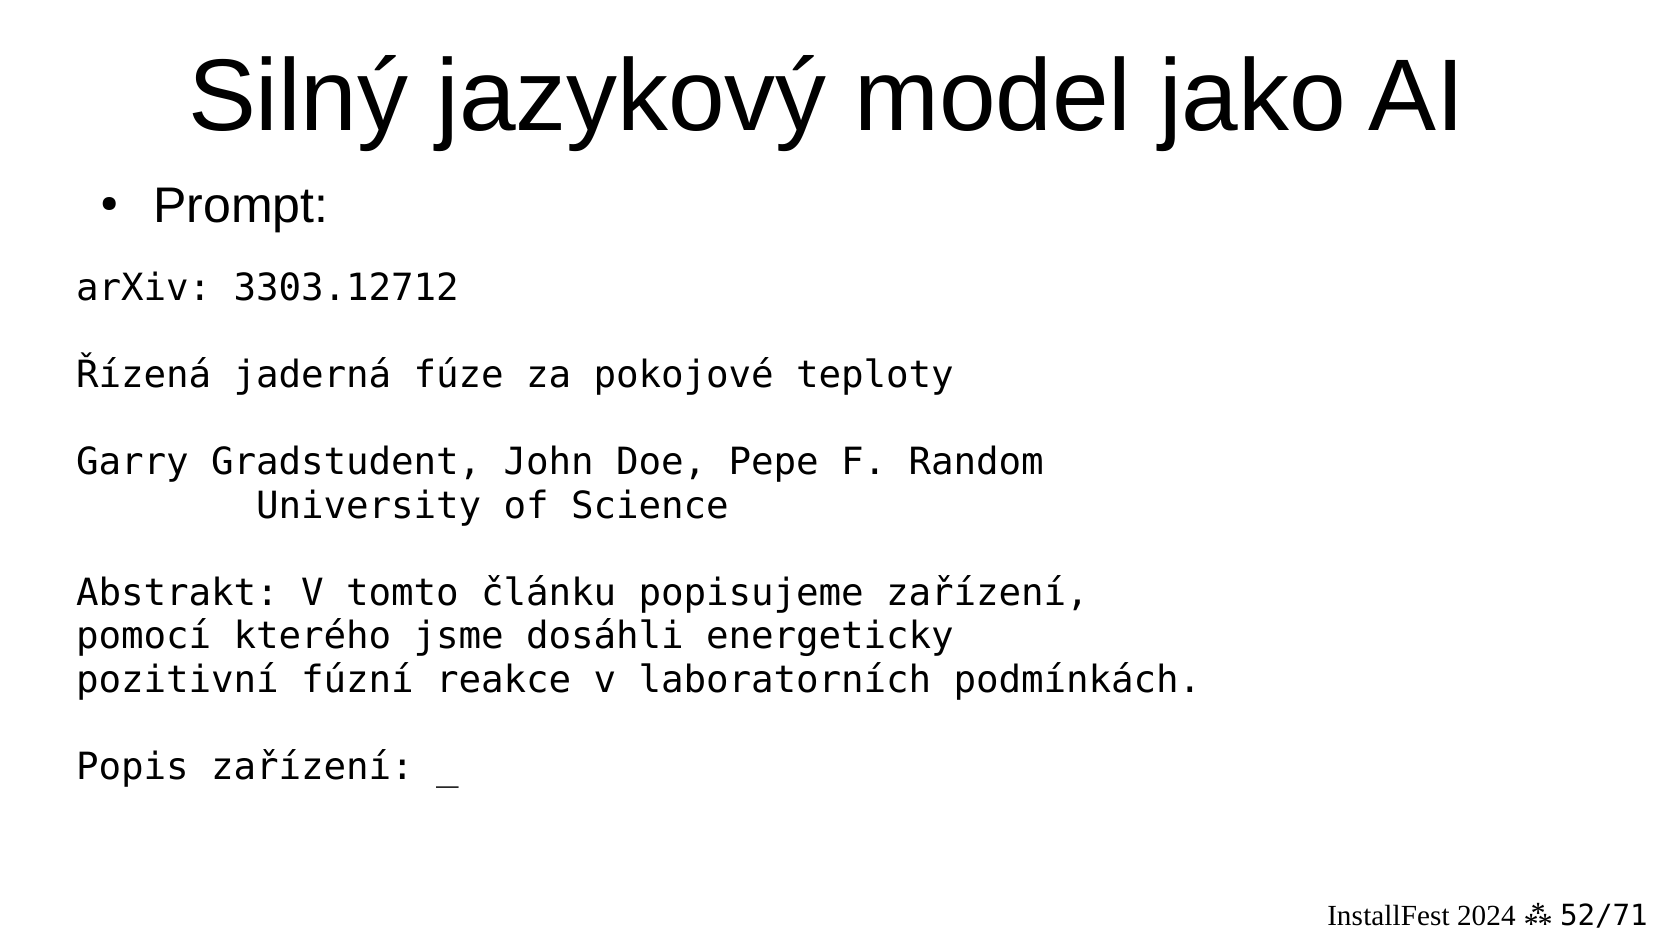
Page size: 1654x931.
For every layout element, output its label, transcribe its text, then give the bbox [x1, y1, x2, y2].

title Silný jazykový model jako AI [82, 38, 1571, 153]
list Prompt: [82, 176, 1571, 258]
text_box arXiv: 3303.12712 Řízená jaderná fúze za pokojové teploty Garry Gradstudent, John Doe, Pepe F. Random University of Science Abstrakt: V tomto článku popisujeme zařízení, pomocí kterého jsme dosáhli energeticky pozitivní fúzní reakce v laboratorních podmínkách. Popis zařízení: _ [61, 258, 1654, 796]
